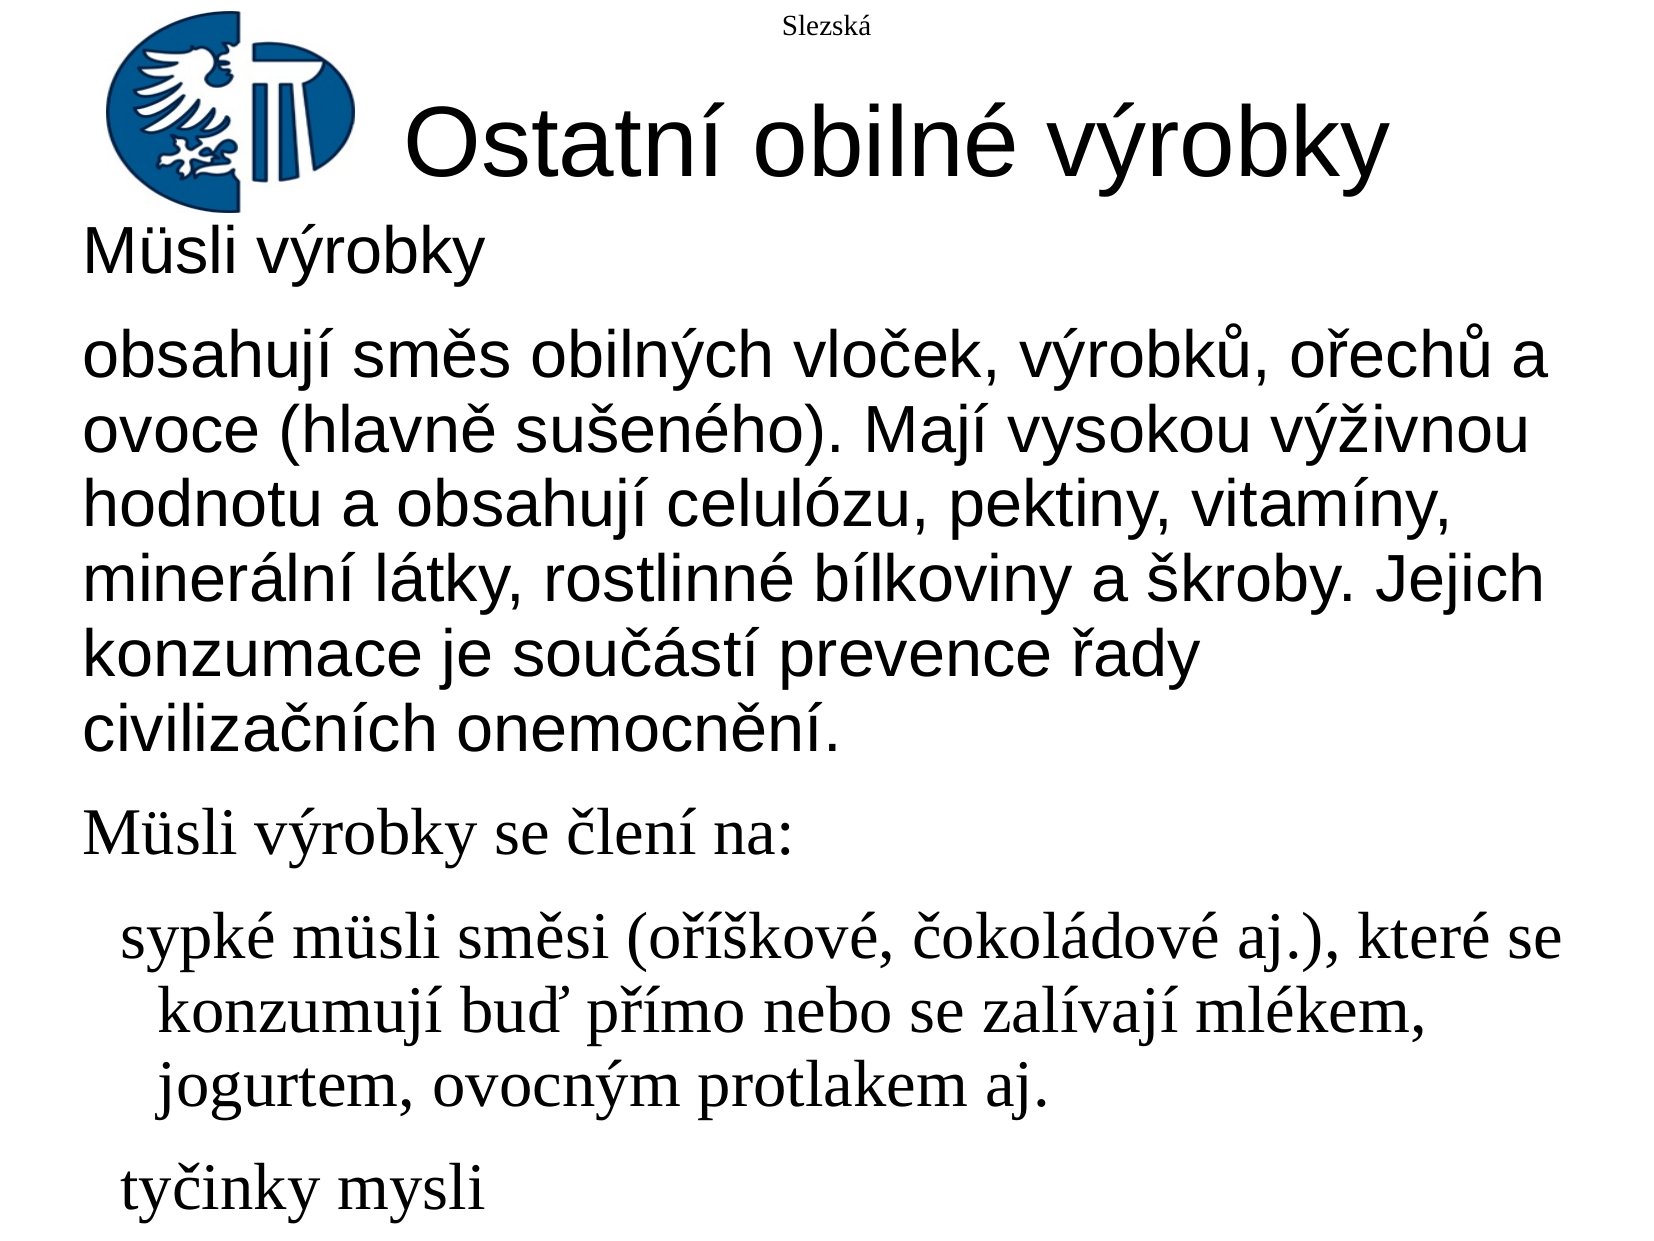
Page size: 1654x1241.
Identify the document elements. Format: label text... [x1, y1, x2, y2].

title Ostatní obilné výrobky [153, 0, 1642, 308]
list Müsli výrobky obsahují směs obilných vloček, výrobků, ořechů a ovoce (hlavně sušeného). Mají vysokou výživnou hodnotu a obsahují celulózu, pektiny, vitamíny, minerální látky, rostlinné bílkoviny a škroby. Jejich konzumace je součástí prevence řady civilizačních onemocnění. Müsli výrobky se člení na: sypké müsli směsi (oříškové, čokoládové aj.), které se konzumují buď přímo nebo se zalívají mlékem, jogurtem, ovocným protlakem aj. tyčinky mysli [82, 212, 1571, 1241]
picture [106, 11, 153, 212]
